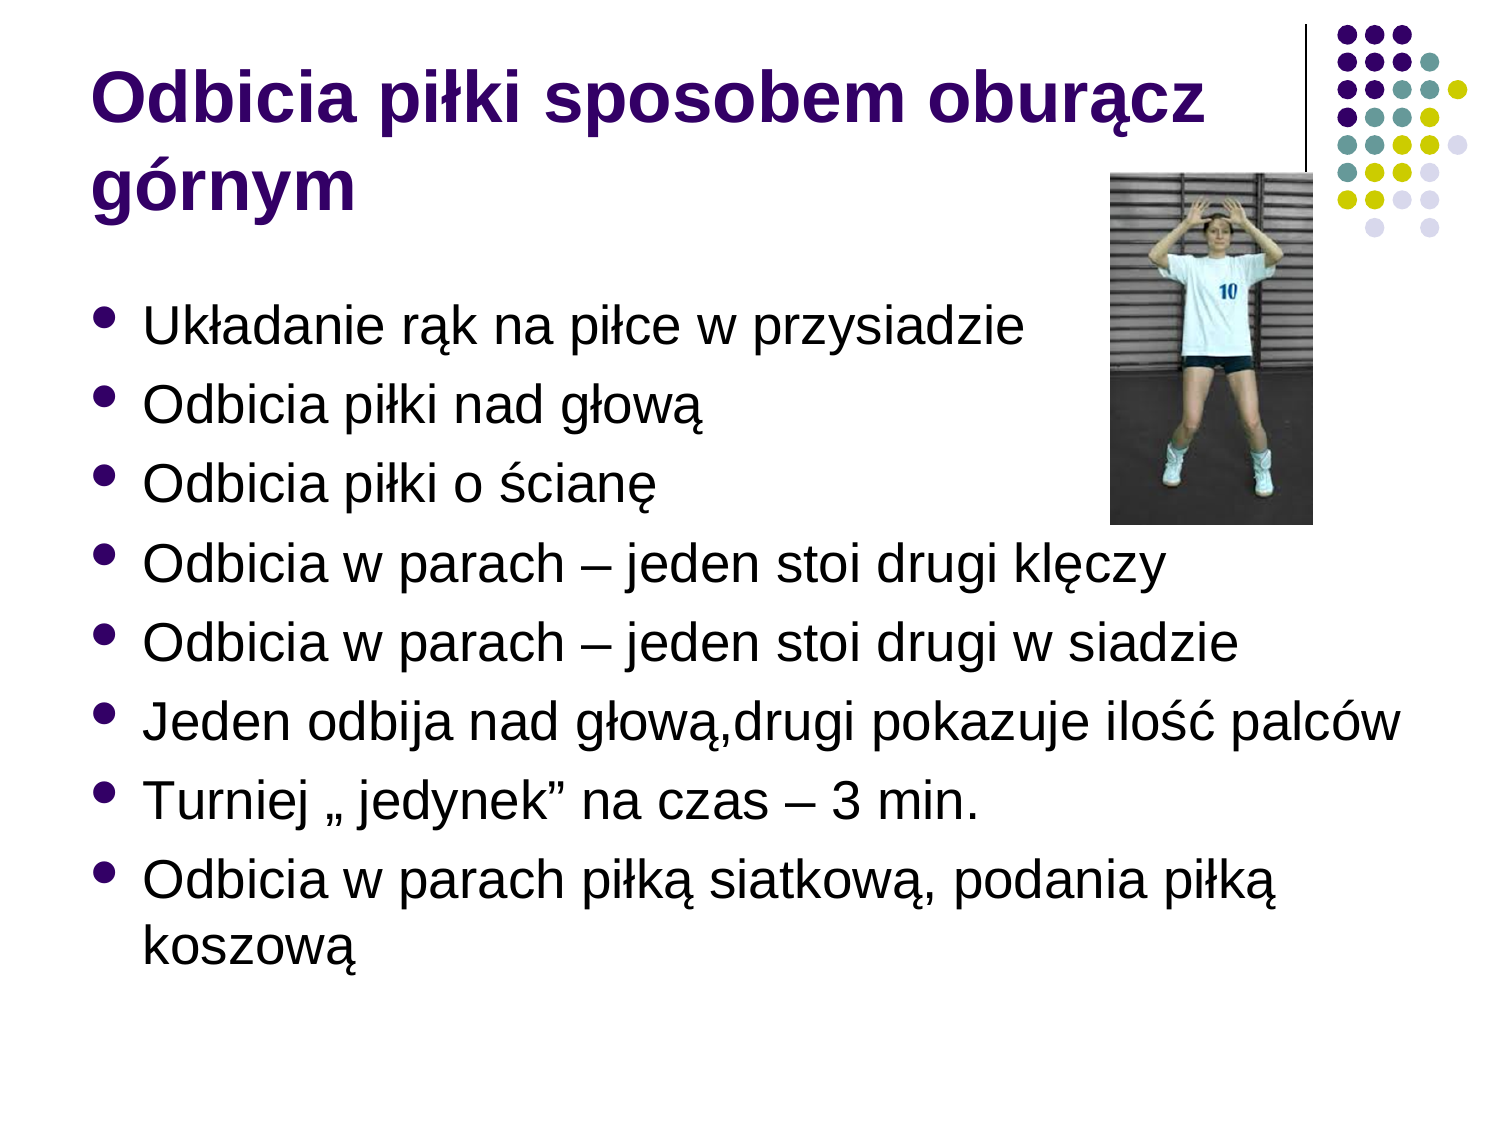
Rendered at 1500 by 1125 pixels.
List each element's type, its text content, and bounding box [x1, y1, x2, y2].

list Układanie rąk na piłce w przysiadzie Odbicia piłki nad głową Odbicia piłki o ścianę Odbicia w parach – jeden stoi drugi klęczy Odbicia w parach – jeden stoi drugi w siadzie Jeden odbija nad głową,drugi pokazuje ilość palców Turniej „ jedynek” na czas – 3 min. Odbicia w parach piłką siatkową, podania piłką koszową [75, 282, 1426, 1006]
picture [1110, 172, 1313, 525]
title Odbicia piłki sposobem oburącz górnym [74, 20, 1313, 233]
